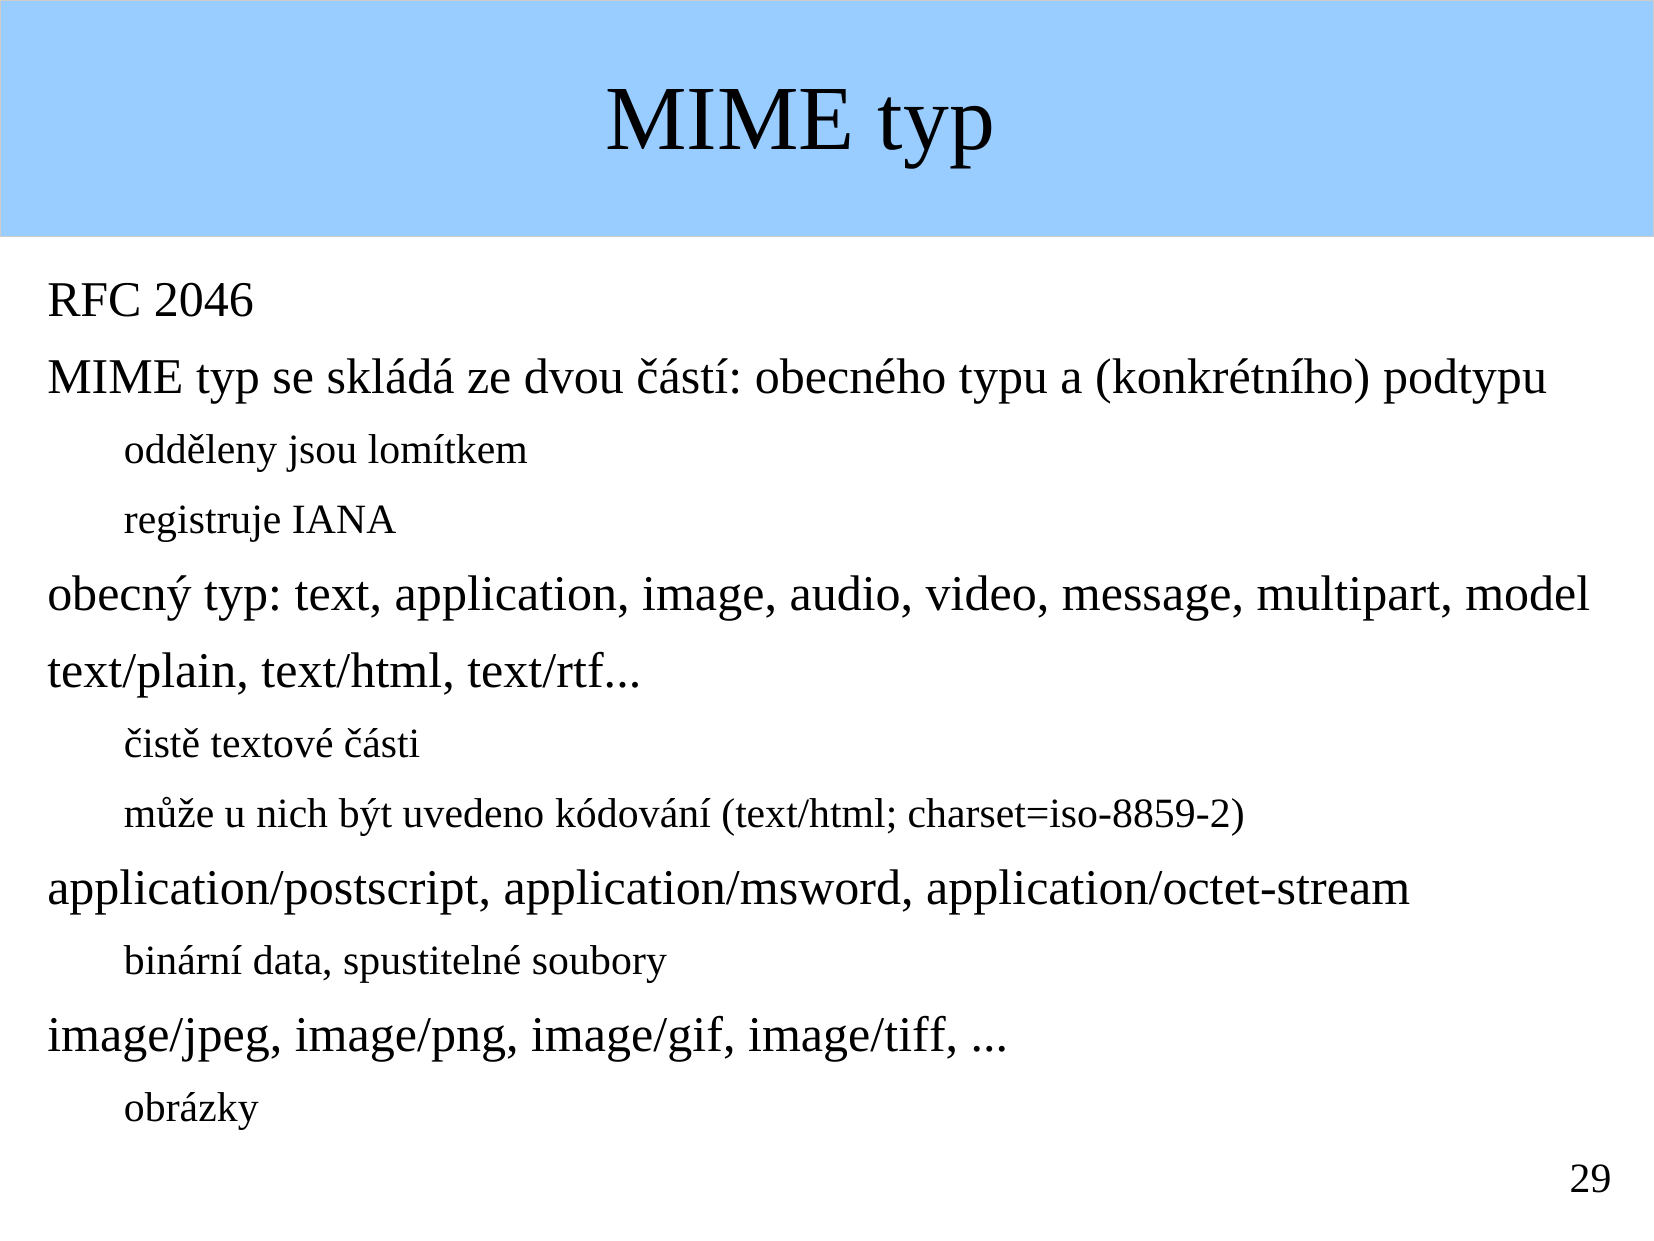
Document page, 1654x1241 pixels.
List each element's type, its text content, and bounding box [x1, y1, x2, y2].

title MIME typ [0, 0, 1654, 237]
list RFC 2046 MIME typ se skládá ze dvou částí: obecného typu a (konkrétního) podtypu odděleny jsou lomítkem registruje IANA obecný typ: text, application, image, audio, video, message, multipart, model text/plain, text/html, text/rtf... čistě textové části může u nich být uvedeno kódování (text/html; charset=iso-8859-2) application/postscript, application/msword, application/octet-stream binární data, spustitelné soubory image/jpeg, image/png, image/gif, image/tiff, ... obrázky [29, 271, 1625, 1186]
